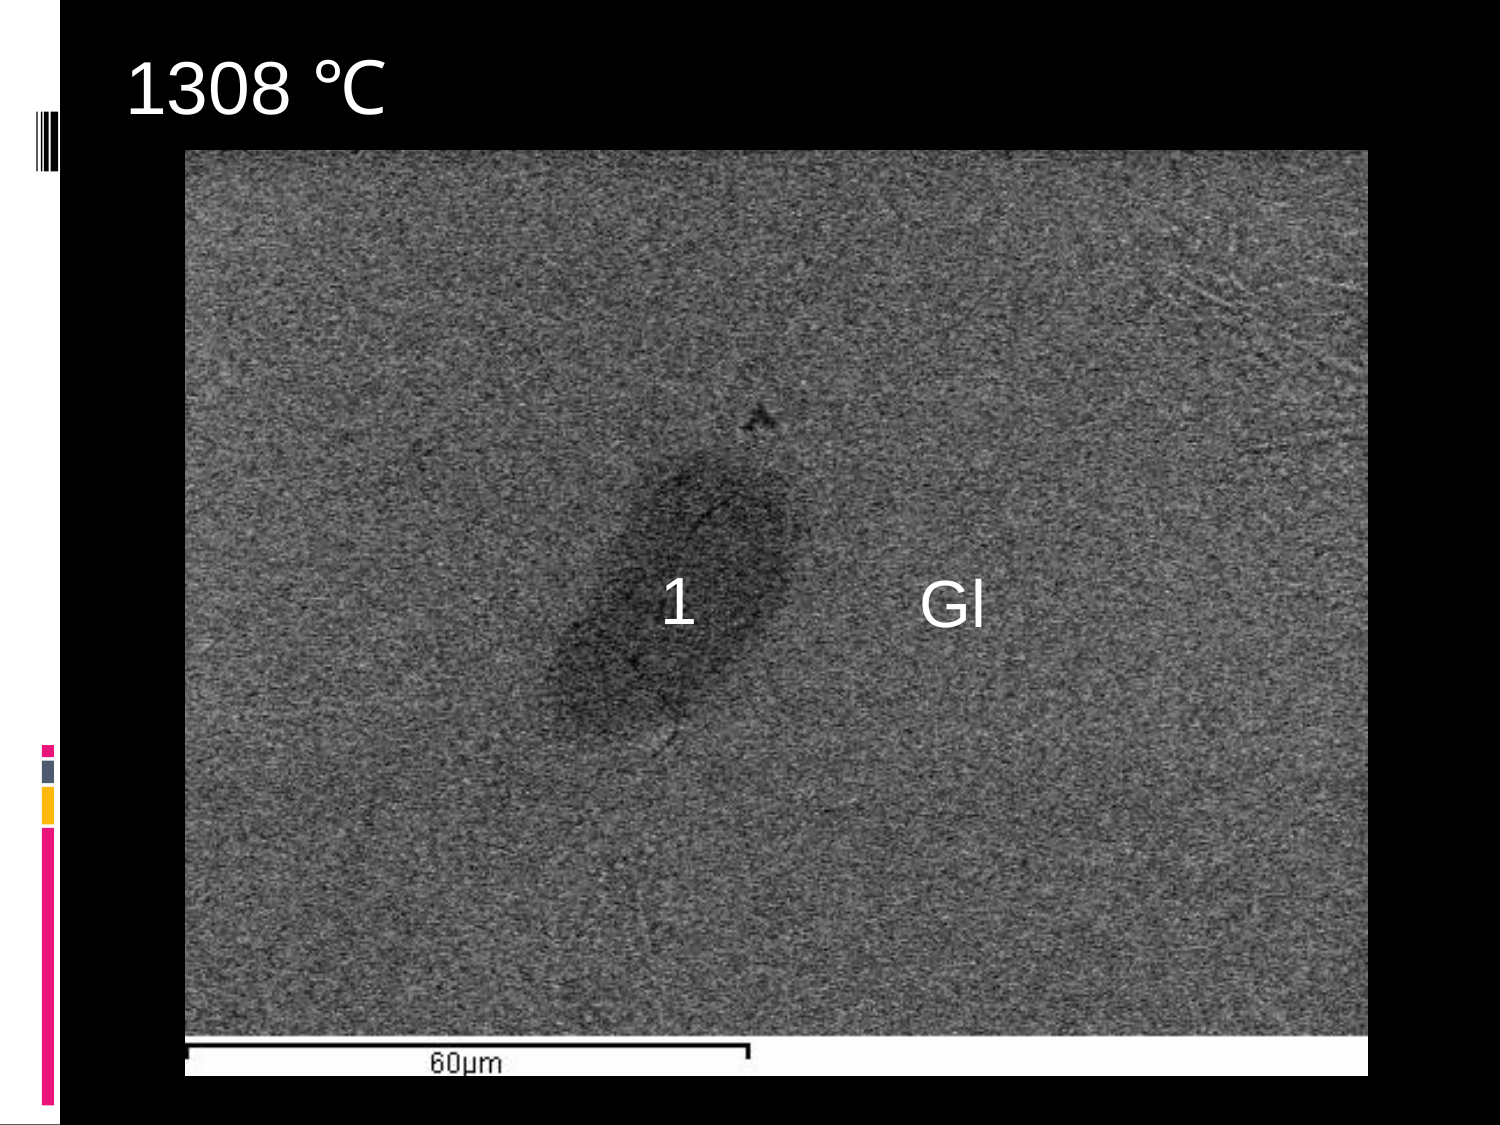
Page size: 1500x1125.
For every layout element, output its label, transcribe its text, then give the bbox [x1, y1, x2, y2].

picture [185, 149, 1368, 1076]
text_box Gl [905, 553, 1002, 649]
text_box 1 [645, 550, 712, 646]
text_box 1308 ℃ [110, 31, 403, 137]
